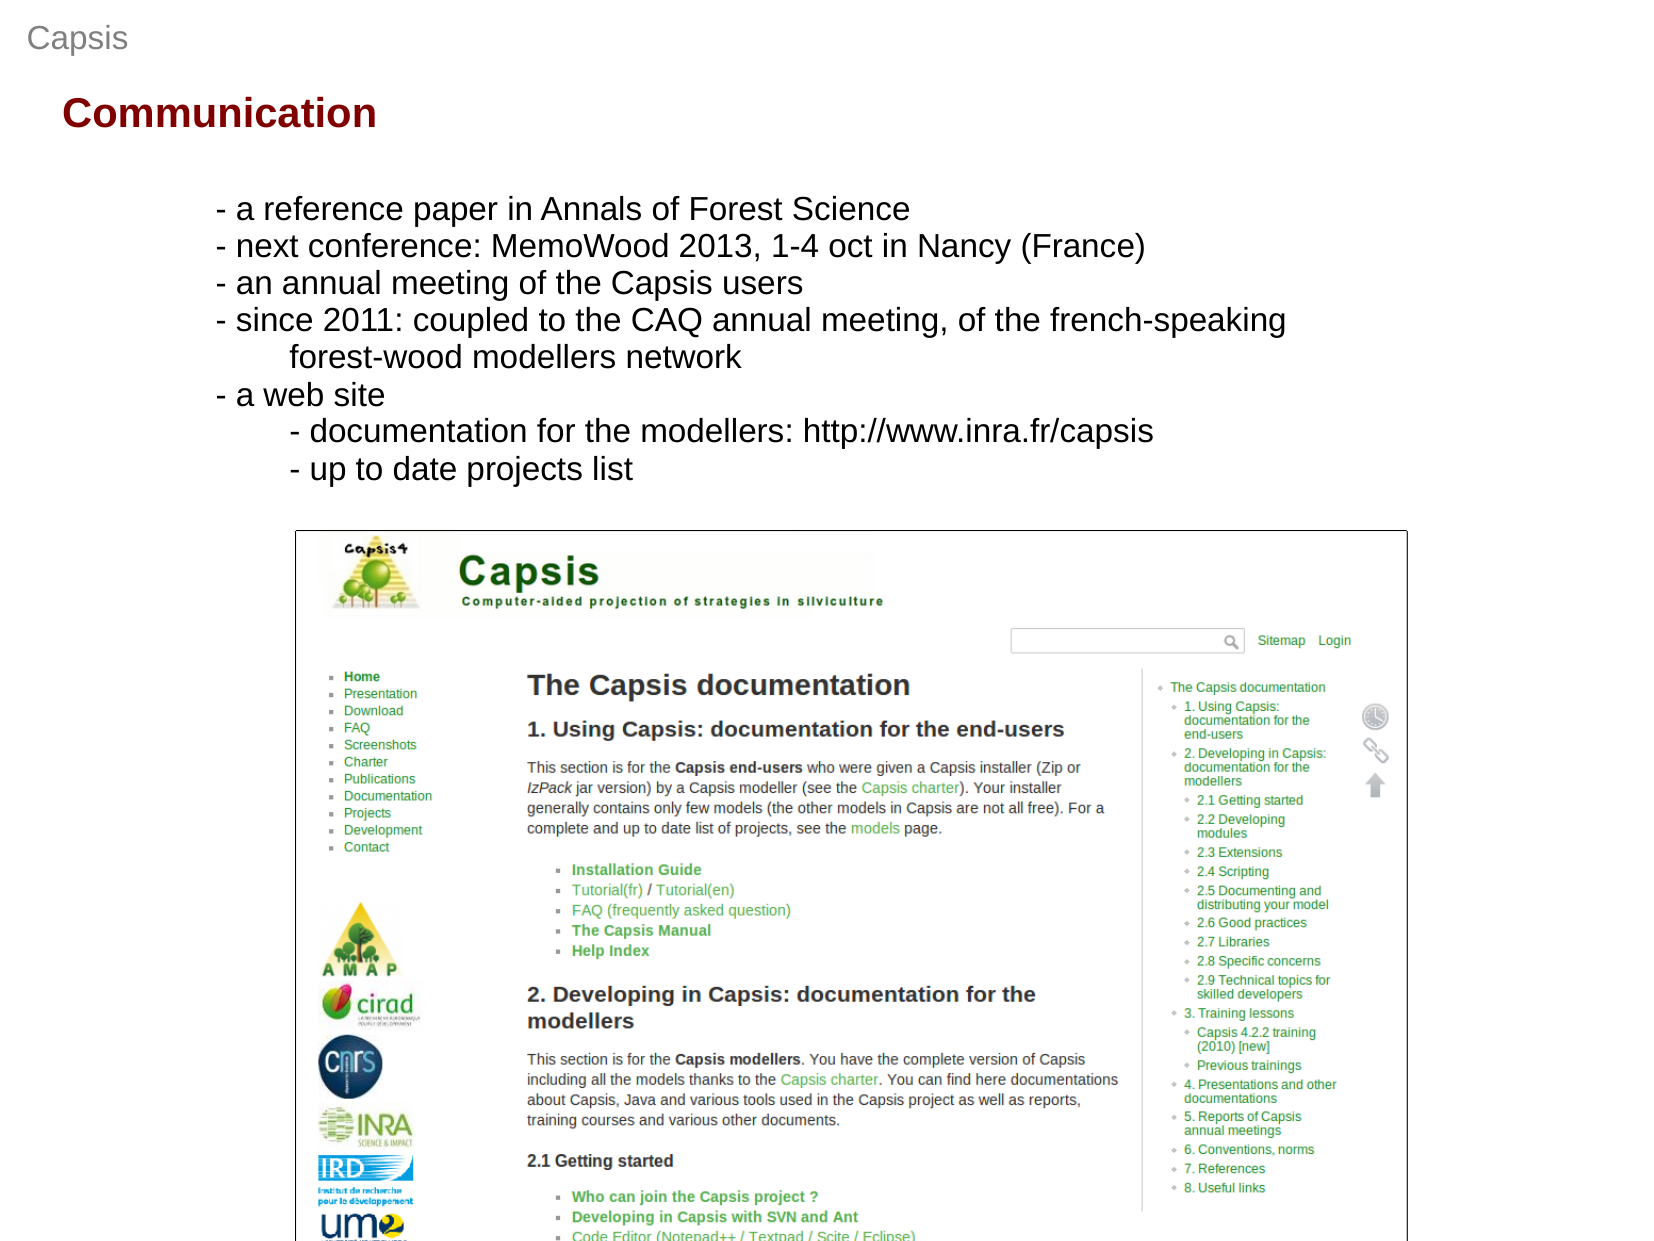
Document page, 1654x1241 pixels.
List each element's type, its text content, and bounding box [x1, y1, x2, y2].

text_box Capsis [11, 11, 426, 64]
picture [295, 530, 1410, 1241]
text_box - a reference paper in Annals of Forest Science - next conference: MemoWood 2013, 1-4 oct in Nancy (France) - an annual meeting of the Capsis users - since 2011: coupled to the CAQ annual meeting, of the french-speaking forest-wood modellers network - a web site - documentation for the modellers: http://www.inra.fr/capsis - up to date projects list [200, 183, 1477, 532]
text_box Communication [47, 82, 1418, 144]
